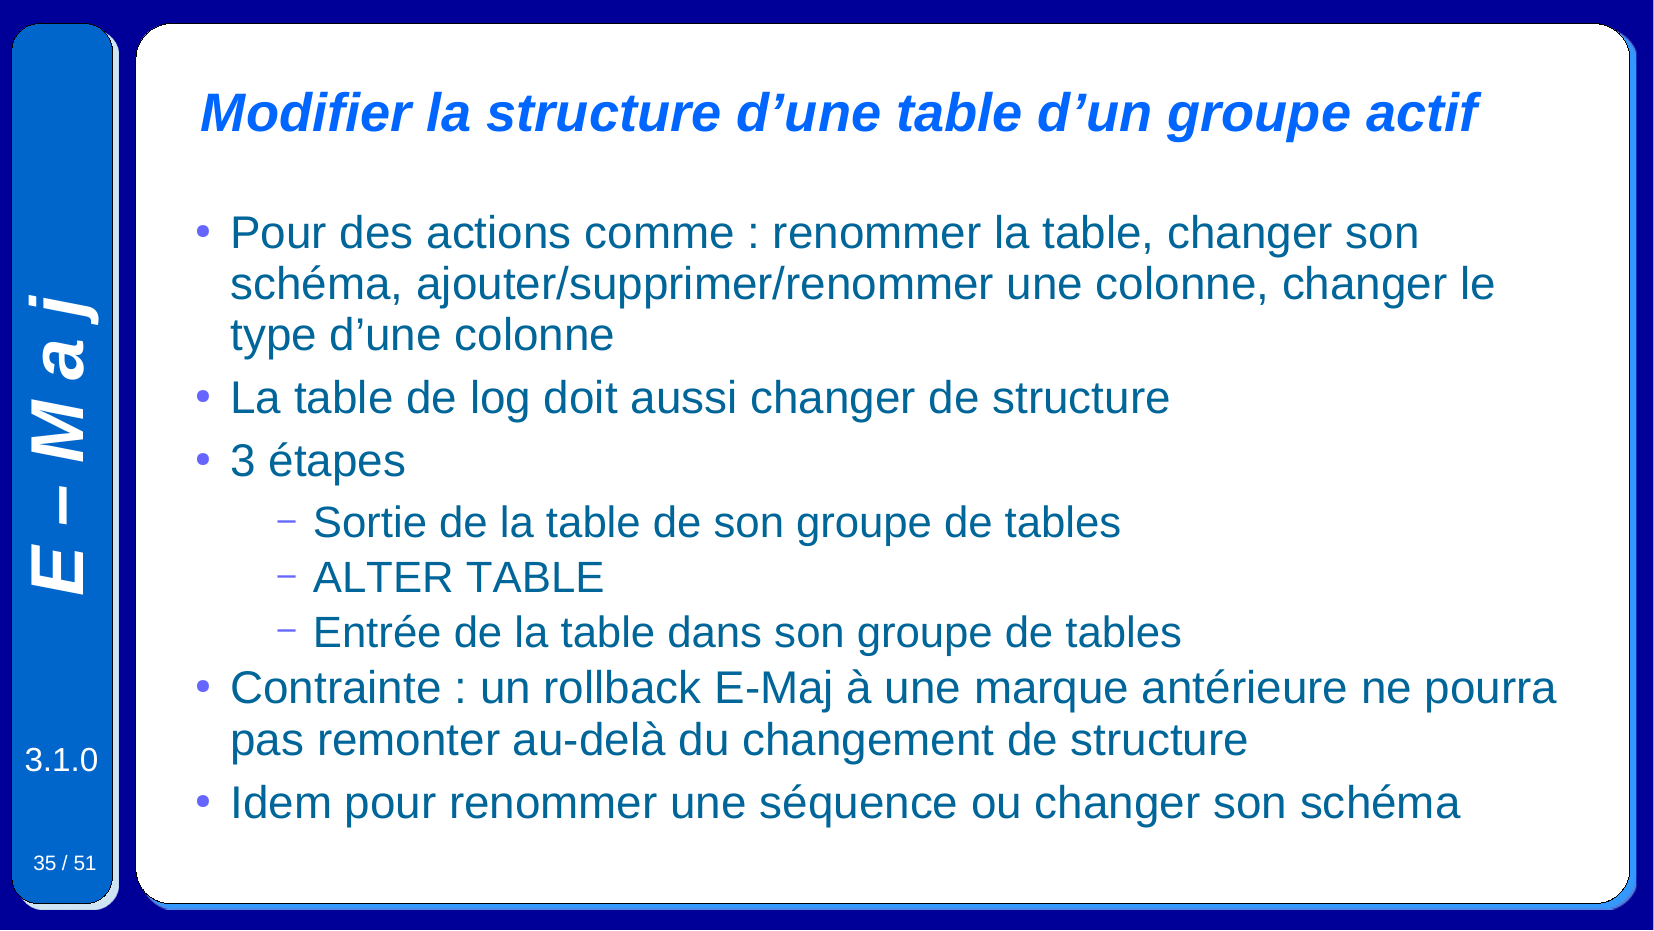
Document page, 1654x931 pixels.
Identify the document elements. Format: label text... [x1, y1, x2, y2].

title Modifier la structure d’une table d’un groupe actif [200, 34, 1575, 191]
list Pour des actions comme : renommer la table, changer son schéma, ajouter/supprimer/renommer une colonne, changer le type d’une colonne La table de log doit aussi changer de structure 3 étapes Sortie de la table de son groupe de tables ALTER TABLE Entrée de la table dans son groupe de tables Contrainte : un rollback E-Maj à une marque antérieure ne pourra pas remonter au-delà du changement de structure Idem pour renommer une séquence ou changer son schéma [177, 206, 1587, 829]
